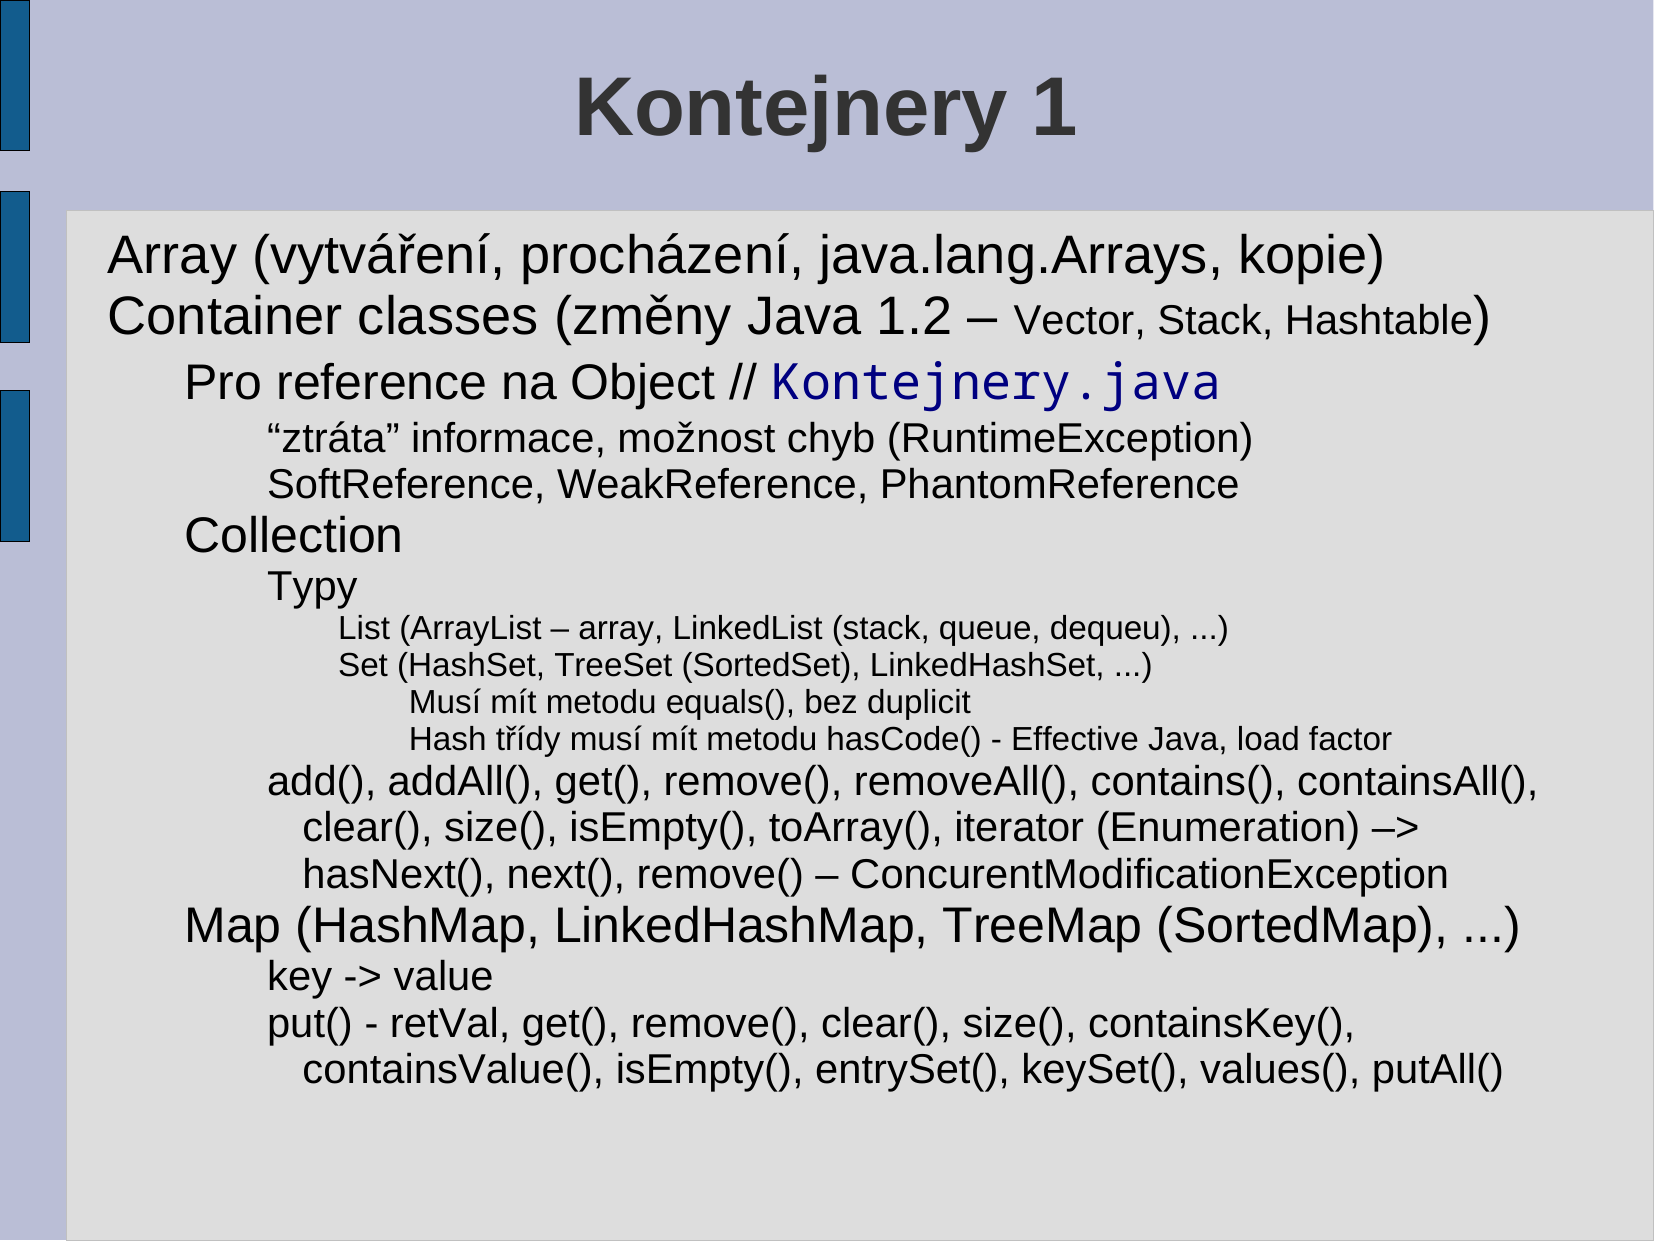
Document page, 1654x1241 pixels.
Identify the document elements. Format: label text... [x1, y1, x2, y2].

list Array (vytváření, procházení, java.lang.Arrays, kopie) Container classes (změny Java 1.2 – Vector, Stack, Hashtable) Pro reference na Object // Kontejnery.java “ztráta” informace, možnost chyb (RuntimeException) SoftReference, WeakReference, PhantomReference Collection Typy List (ArrayList – array, LinkedList (stack, queue, dequeu), ...) Set (HashSet, TreeSet (SortedSet), LinkedHashSet, ...) Musí mít metodu equals(), bez duplicit Hash třídy musí mít metodu hasCode() - Effective Java, load factor add(), addAll(), get(), remove(), removeAll(), contains(), containsAll(), clear(), size(), isEmpty(), toArray(), iterator (Enumeration) –> hasNext(), next(), remove() – ConcurentModificationException Map (HashMap, LinkedHashMap, TreeMap (SortedMap), ...) key -> value put() - retVal, get(), remove(), clear(), size(), containsKey(), containsValue(), isEmpty(), entrySet(), keySet(), values(), putAll() [90, 225, 1576, 1171]
title Kontejnery 1 [120, 17, 1533, 196]
